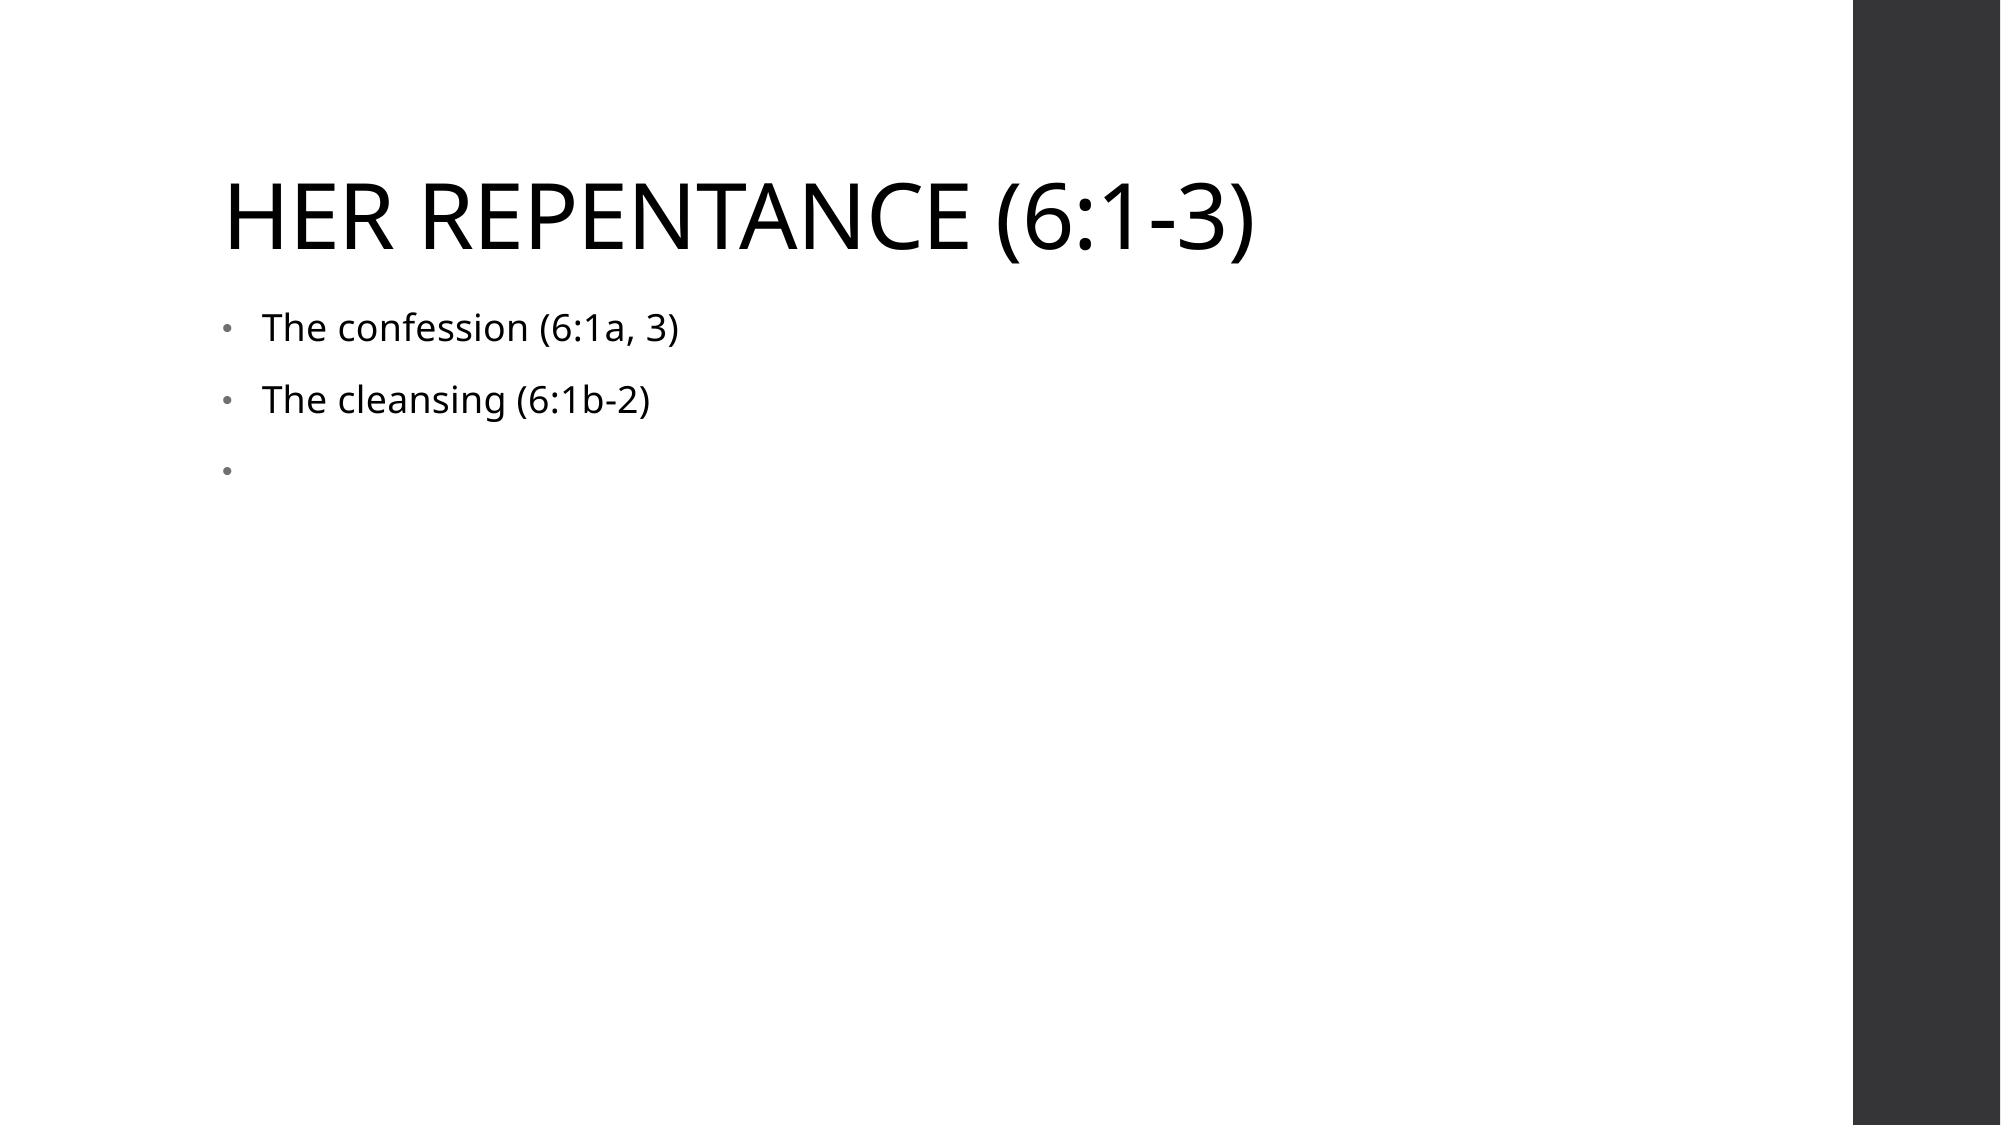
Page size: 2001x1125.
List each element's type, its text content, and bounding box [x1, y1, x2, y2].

list The confession (6:1a, 3) The cleansing (6:1b-2) [206, 299, 1617, 1014]
title HER REPENTANCE (6:1-3) [206, 60, 1797, 278]
